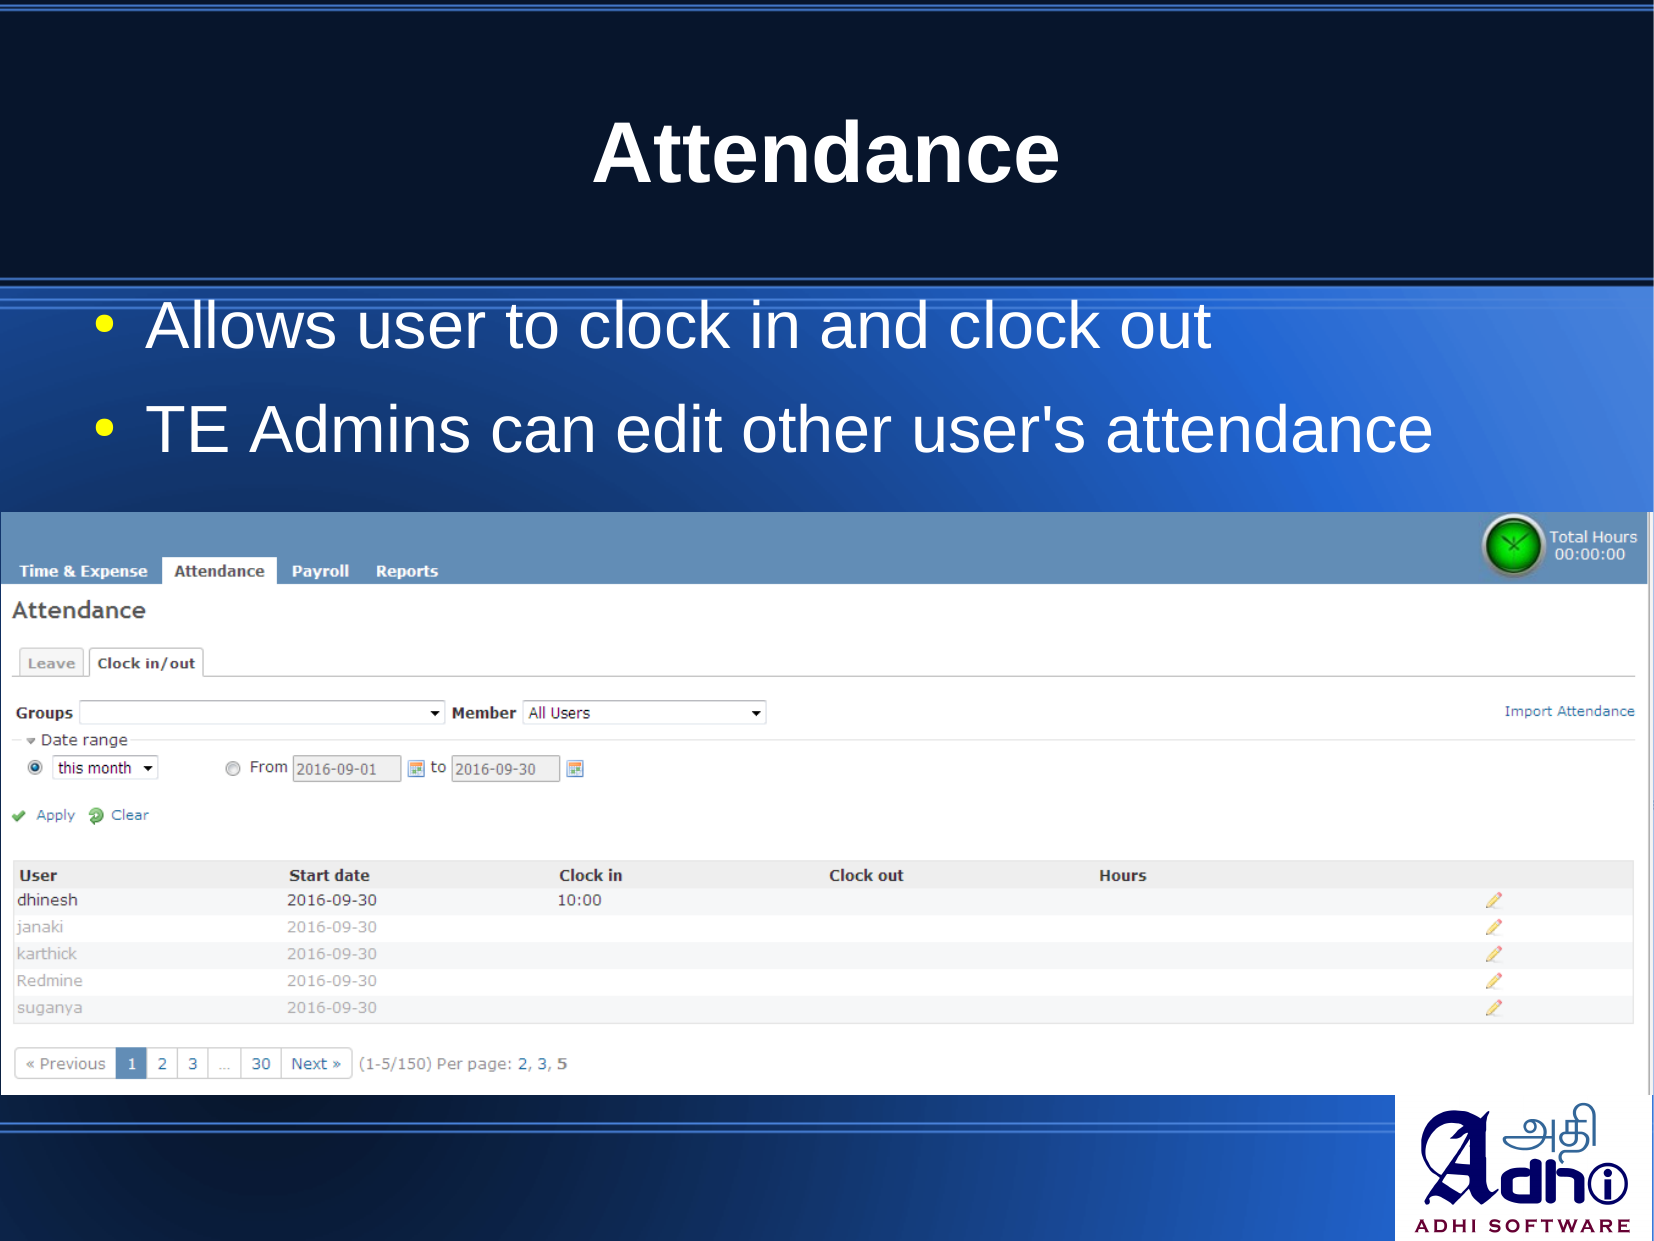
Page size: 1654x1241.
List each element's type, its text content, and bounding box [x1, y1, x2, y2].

title Attendance [82, 56, 1571, 250]
picture [0, 0, 1654, 1241]
list Allows user to clock in and clock out TE Admins can edit other user's attendance [75, 287, 1564, 512]
